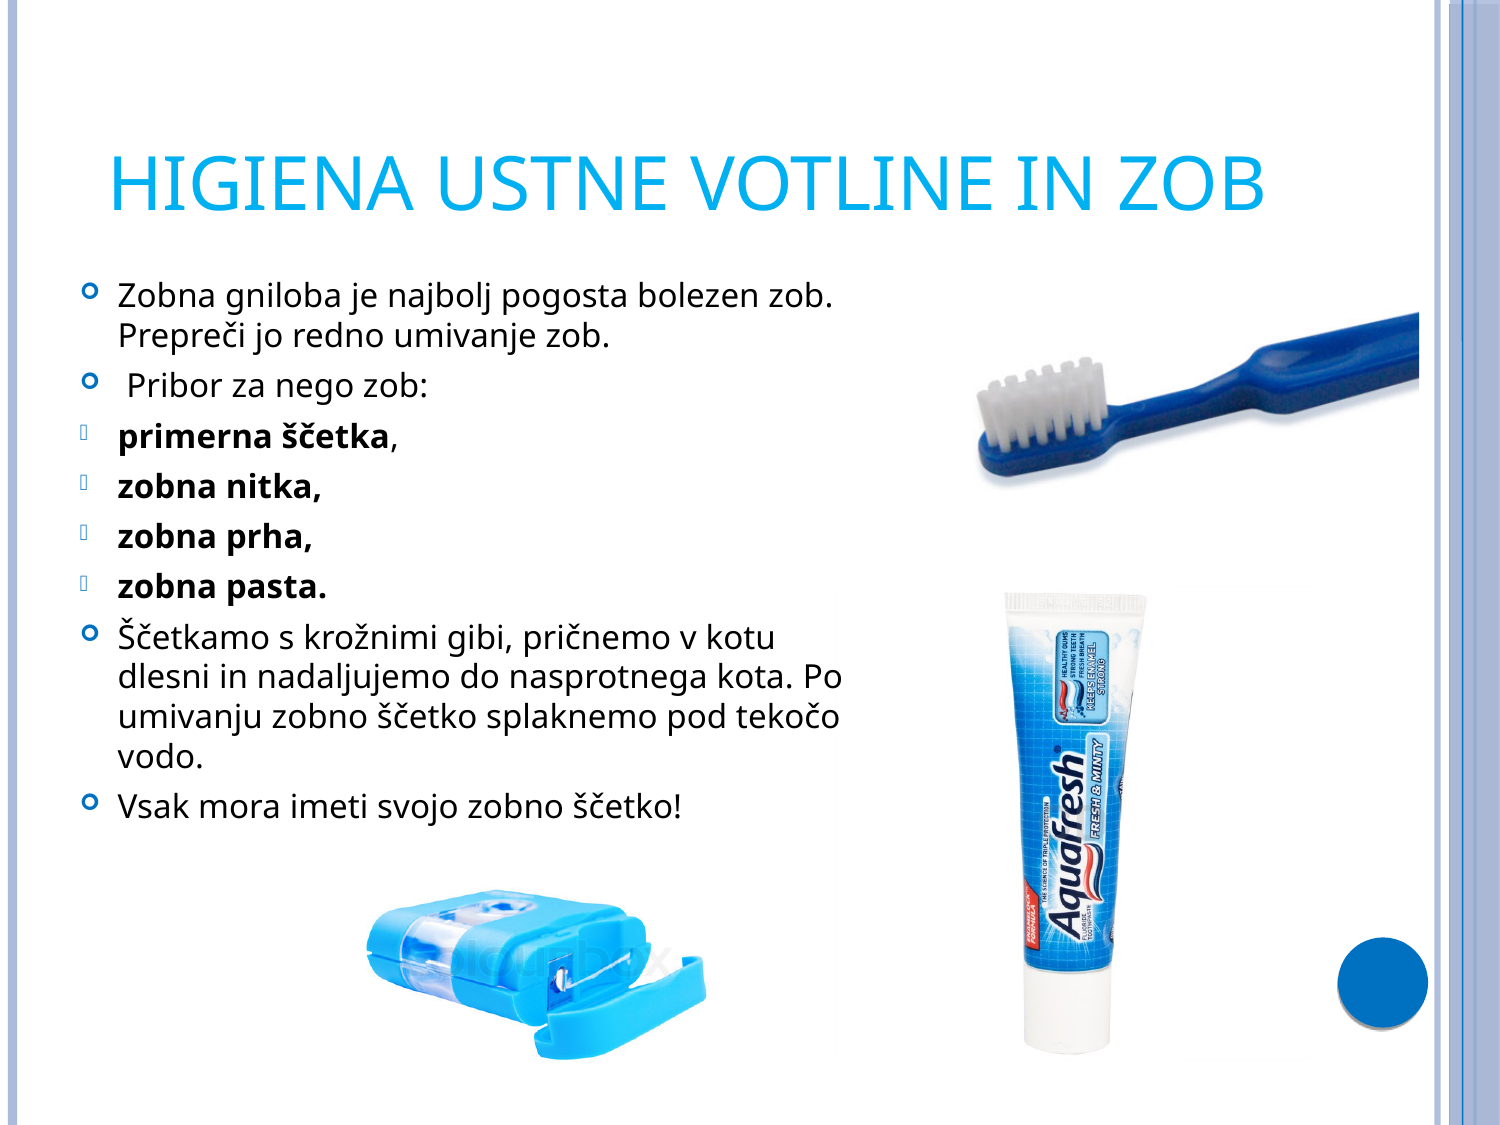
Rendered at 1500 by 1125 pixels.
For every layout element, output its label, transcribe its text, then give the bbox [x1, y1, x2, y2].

picture [835, 586, 1310, 1060]
list Zobna gniloba je najbolj pogosta bolezen zob. Prepreči jo redno umivanje zob. Pribor za nego zob: primerna ščetka, zobna nitka, zobna prha, zobna pasta. Ščetkamo s krožnimi gibi, pričnemo v kotu dlesni in nadaljujemo do nasprotnega kota. Po umivanju zobno ščetko splaknemo pod tekočo vodo. Vsak mora imeti svojo zobno ščetko! [64, 267, 892, 835]
picture [939, 208, 1420, 517]
title Higiena ustne votline in zob [75, 45, 1300, 233]
picture [360, 838, 722, 1080]
